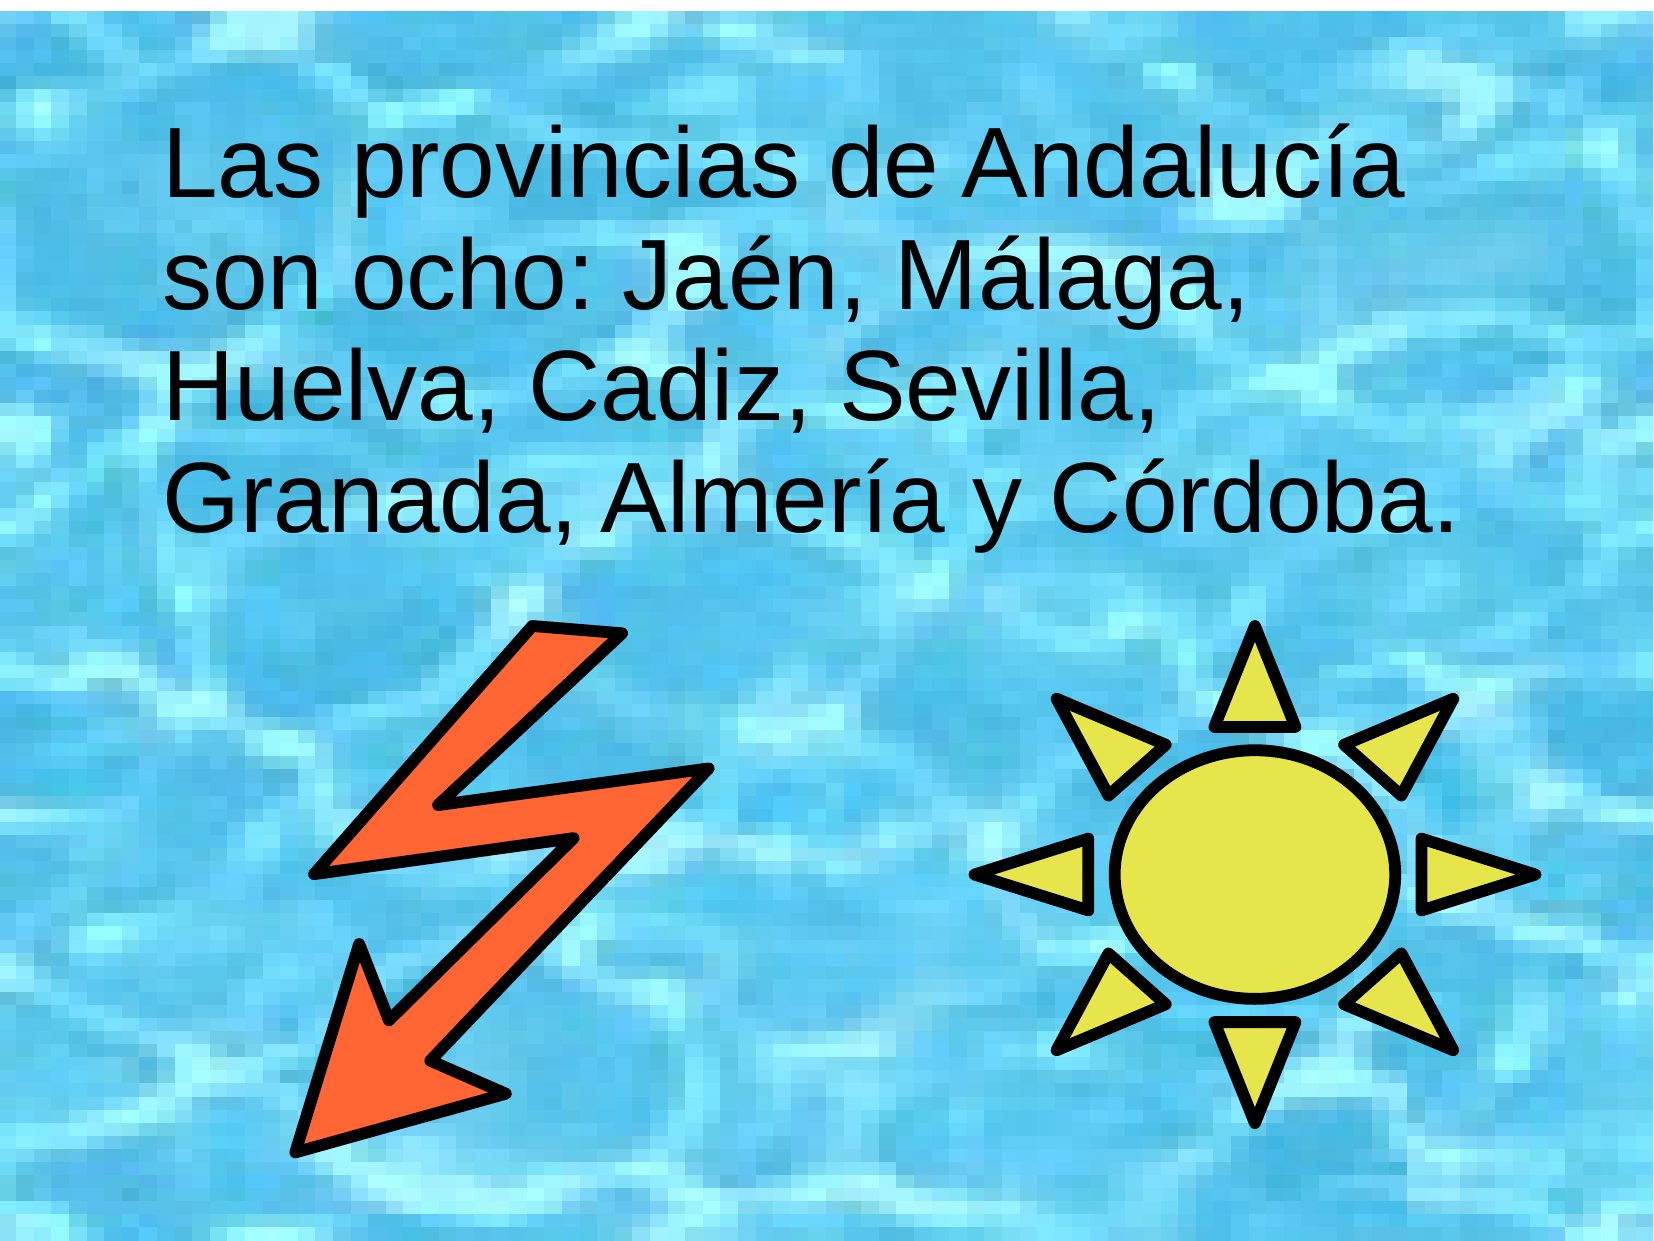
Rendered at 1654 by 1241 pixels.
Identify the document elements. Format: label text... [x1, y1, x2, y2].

text_box [1056, 698, 1166, 796]
text_box [1214, 625, 1296, 727]
text_box [1421, 838, 1536, 911]
text_box [1344, 953, 1454, 1051]
text_box [974, 838, 1089, 911]
text_box [1056, 953, 1166, 1051]
text_box Las provincias de Andalucía son ocho: Jaén, Málaga, Huelva, Cadiz, Sevilla, Granada, Almería y Córdoba. [147, 99, 1506, 562]
picture [0, 11, 1654, 1241]
text_box [1114, 750, 1396, 999]
text_box [1214, 1022, 1296, 1124]
text_box [1344, 698, 1454, 796]
text_box [295, 625, 709, 1153]
